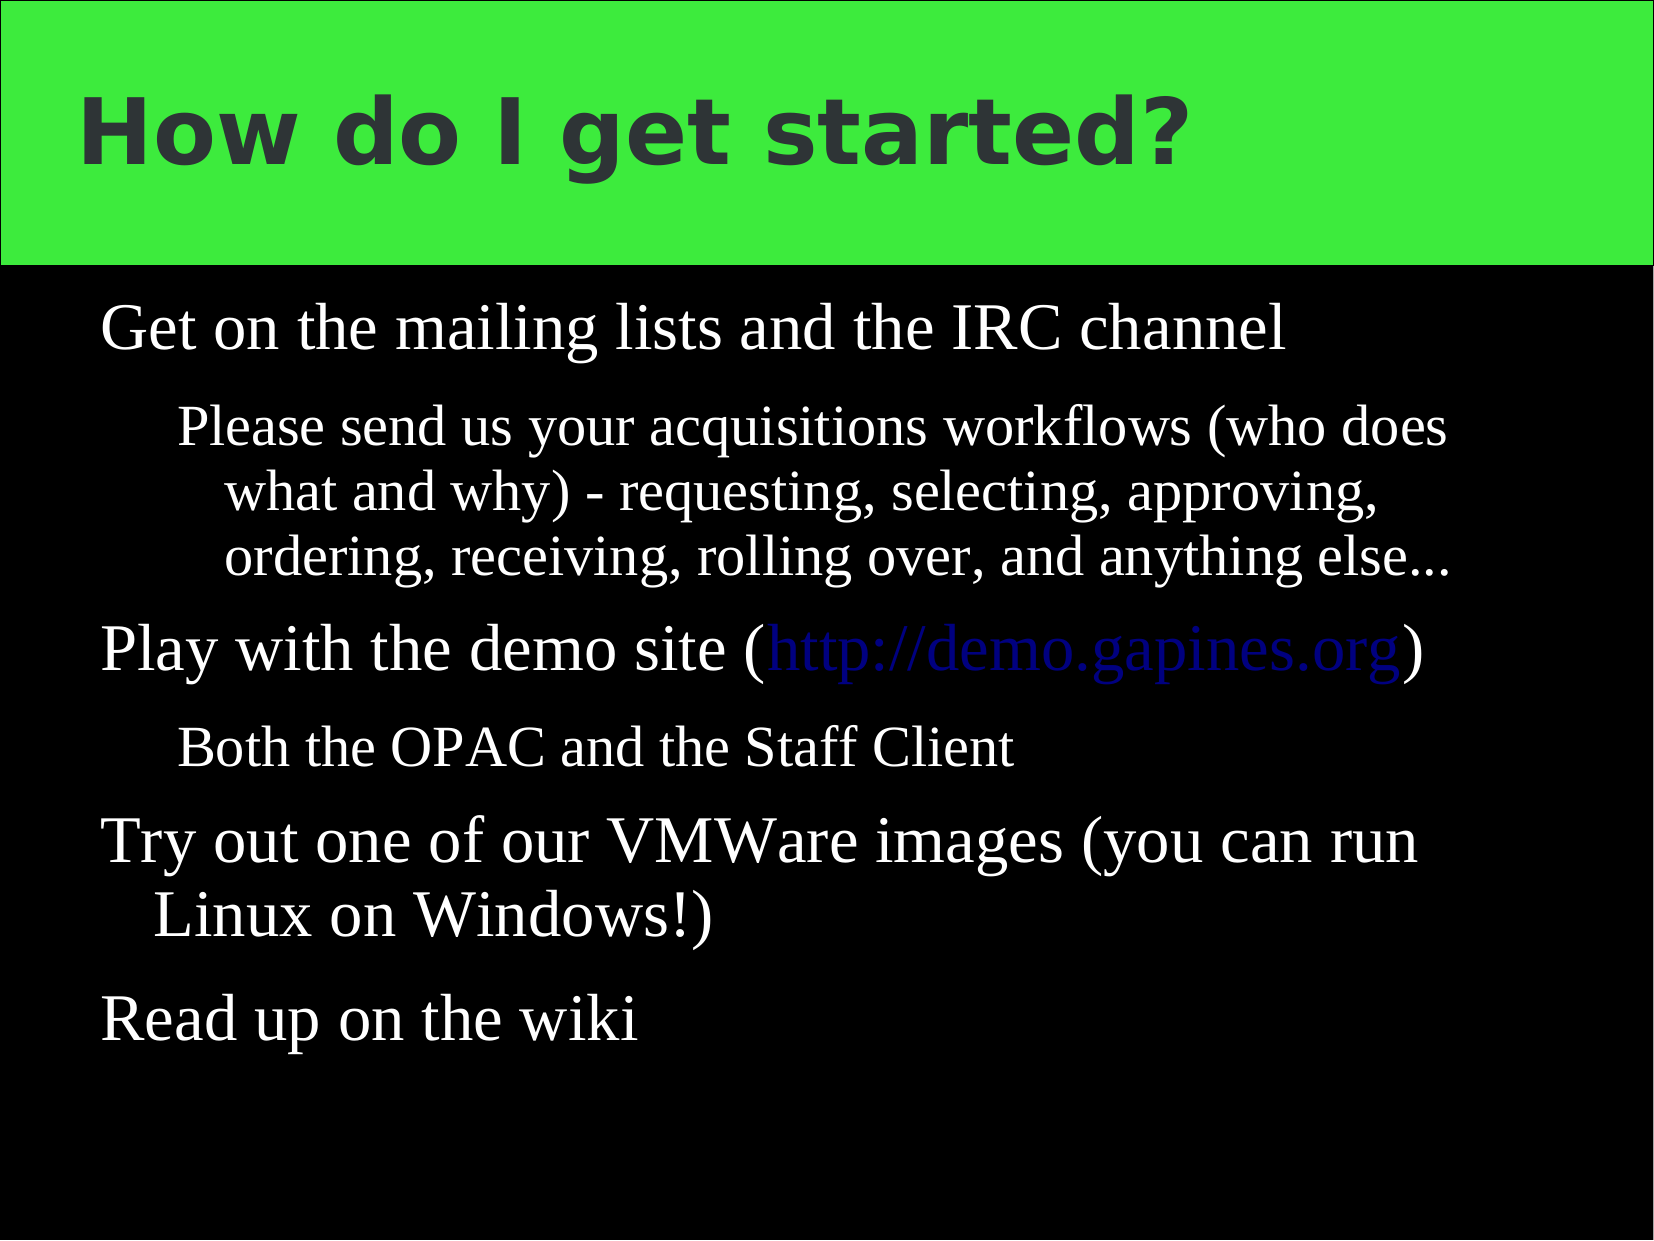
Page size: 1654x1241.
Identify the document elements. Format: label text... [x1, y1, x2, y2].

title How do I get started? [76, 29, 1565, 237]
list Get on the mailing lists and the IRC channel Please send us your acquisitions workflows (who does what and why) - requesting, selecting, approving, ordering, receiving, rolling over, and anything else... Play with the demo site (http://demo.gapines.org) Both the OPAC and the Staff Client Try out one of our VMWare images (you can run Linux on Windows!) Read up on the wiki [82, 290, 1571, 1211]
